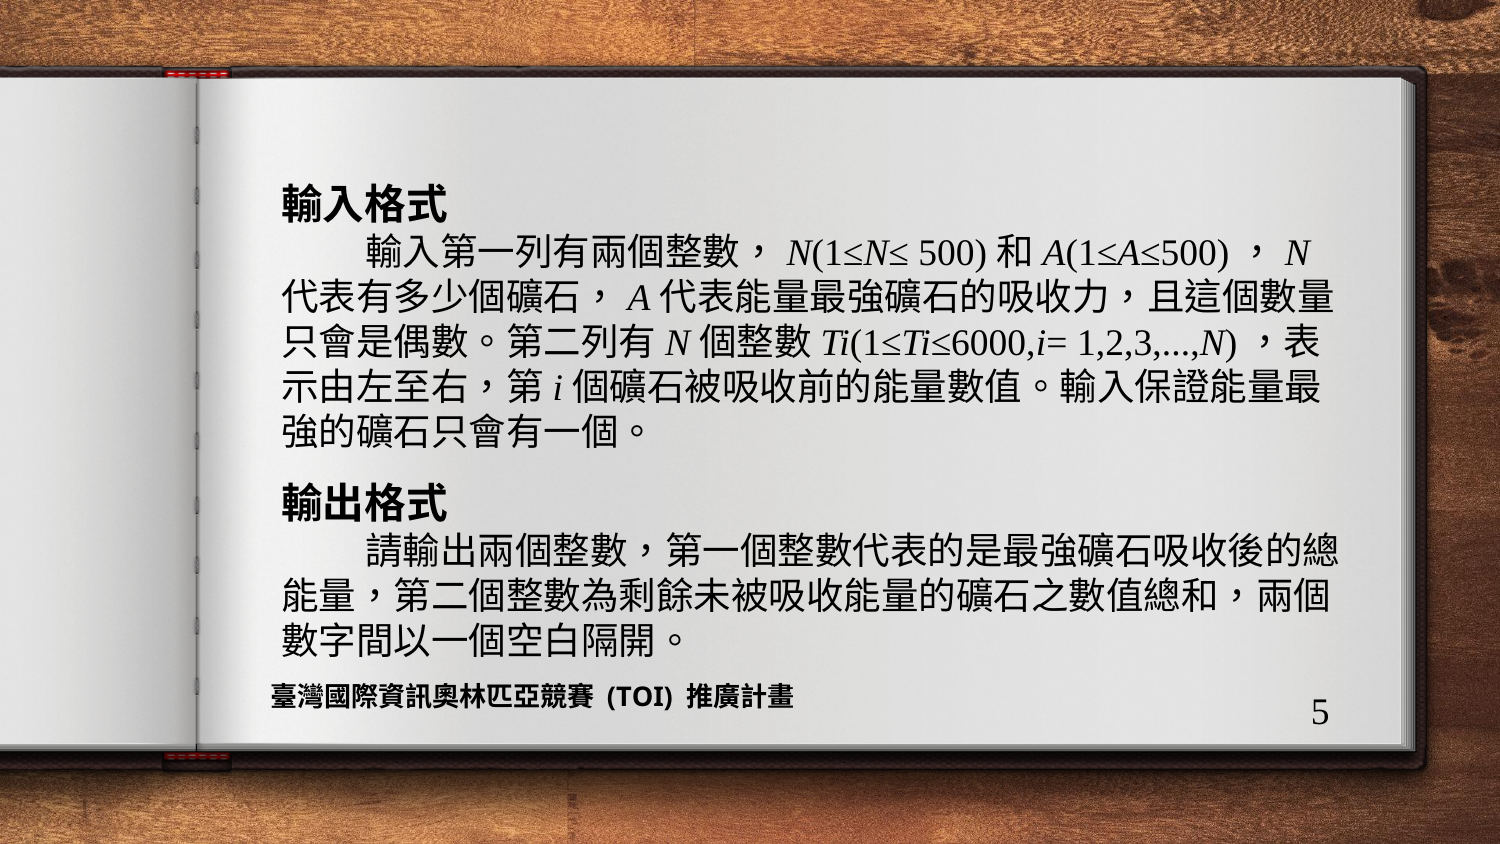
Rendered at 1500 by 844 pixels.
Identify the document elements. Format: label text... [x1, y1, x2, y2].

text_box 輸入格式 輸入第一列有兩個整數，N(1≤N≤ 500)和A(1≤A≤500)，N代表有多少個礦石，A代表能量最強礦石的吸收力，且這個數量只會是偶數。第二列有N個整數Ti(1≤Ti≤6000,i= 1,2,3,...,N)，表示由左至右，第i個礦石被吸收前的能量數值。輸入保證能量最強的礦石只會有一個。 [266, 171, 1368, 461]
text_box 輸出格式 請輸出兩個整數，第一個整數代表的是最強礦石吸收後的總能量，第二個整數為剩餘未被吸收能量的礦石之數值總和，兩個數字間以一個空白隔開。 [266, 470, 1368, 715]
text_box [1295, 672, 1386, 737]
